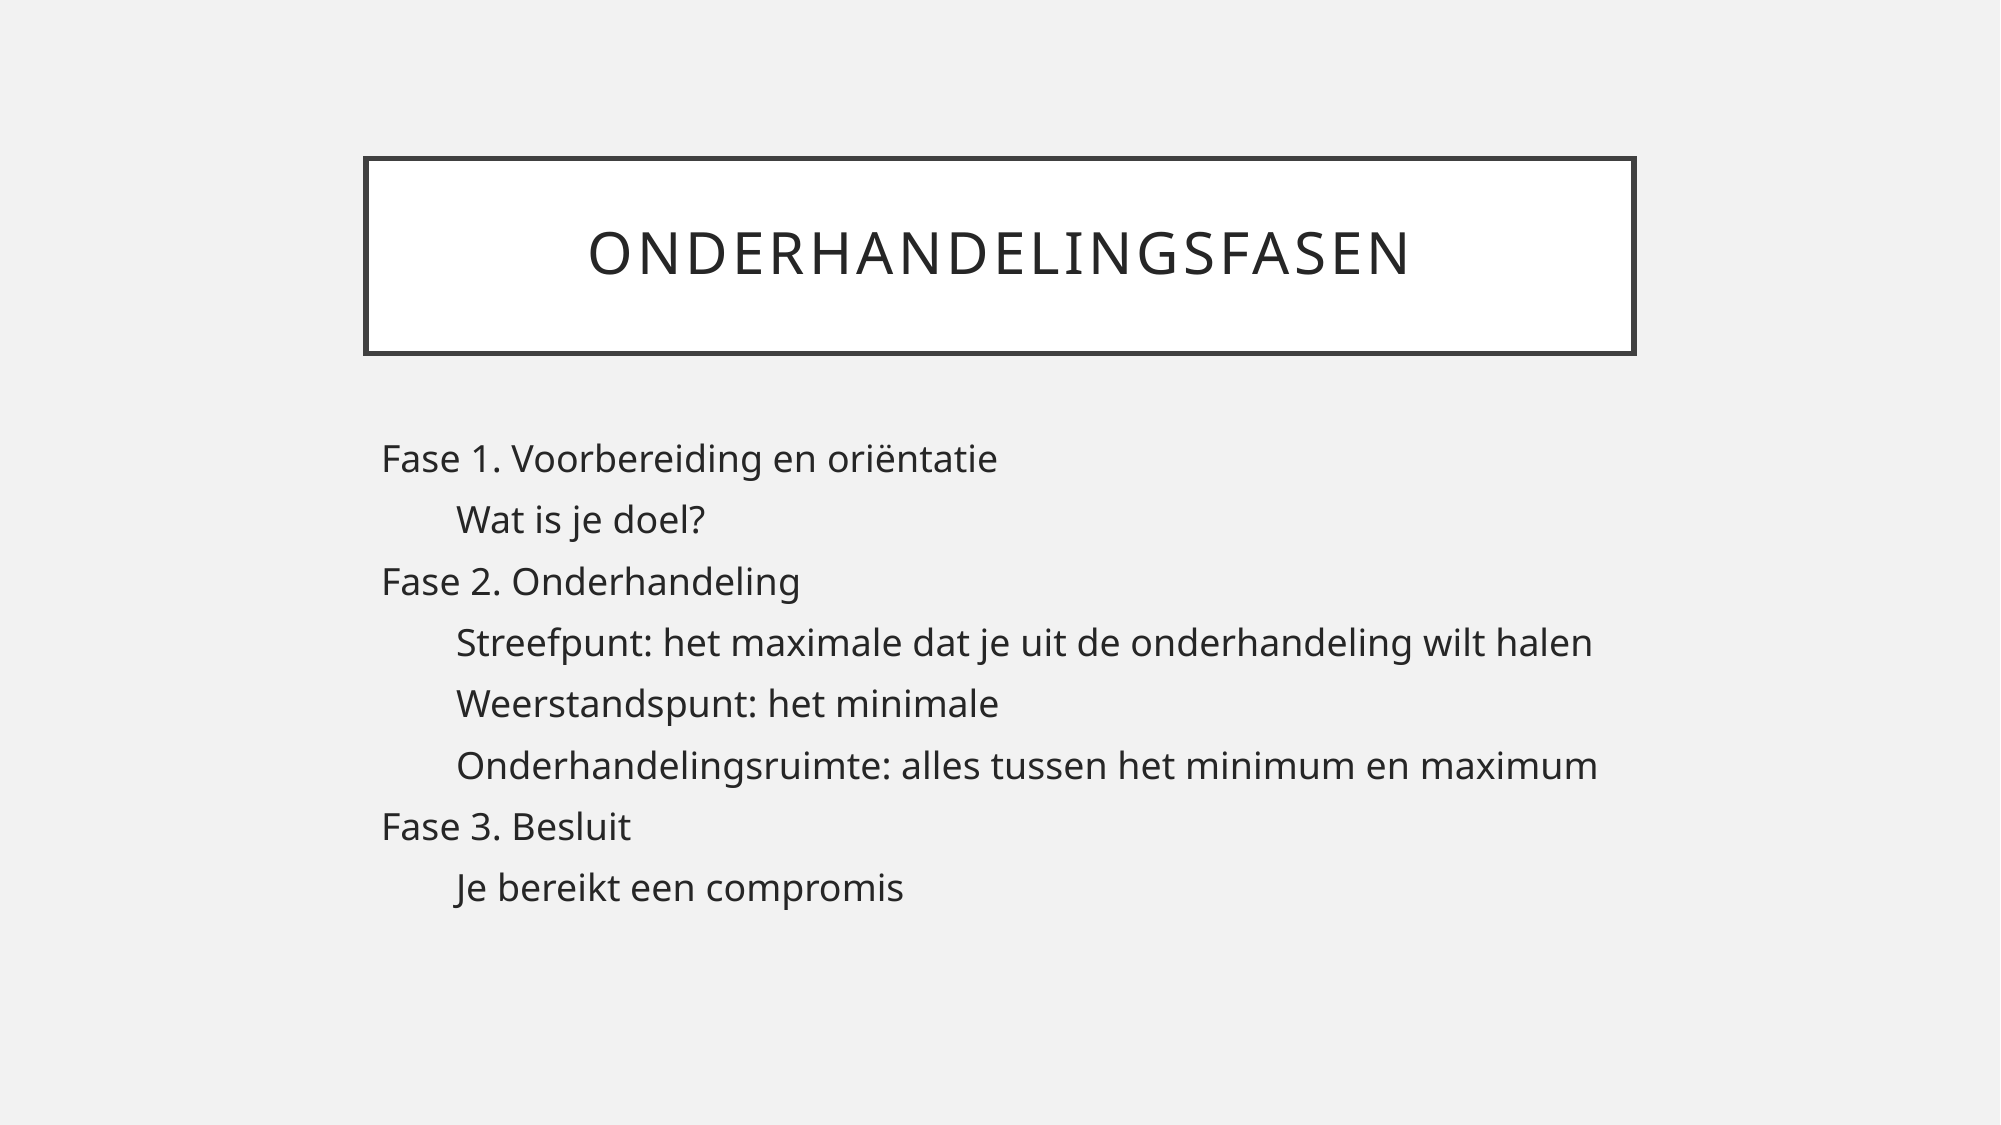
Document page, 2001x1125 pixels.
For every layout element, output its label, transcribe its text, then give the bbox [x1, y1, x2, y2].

title Onderhandelingsfasen [366, 158, 1634, 354]
list Fase 1. Voorbereiding en oriëntatie Wat is je doel? Fase 2. Onderhandeling Streefpunt: het maximale dat je uit de onderhandeling wilt halen Weerstandspunt: het minimale Onderhandelingsruimte: alles tussen het minimum en maximum Fase 3. Besluit Je bereikt een compromis [366, 432, 1634, 942]
